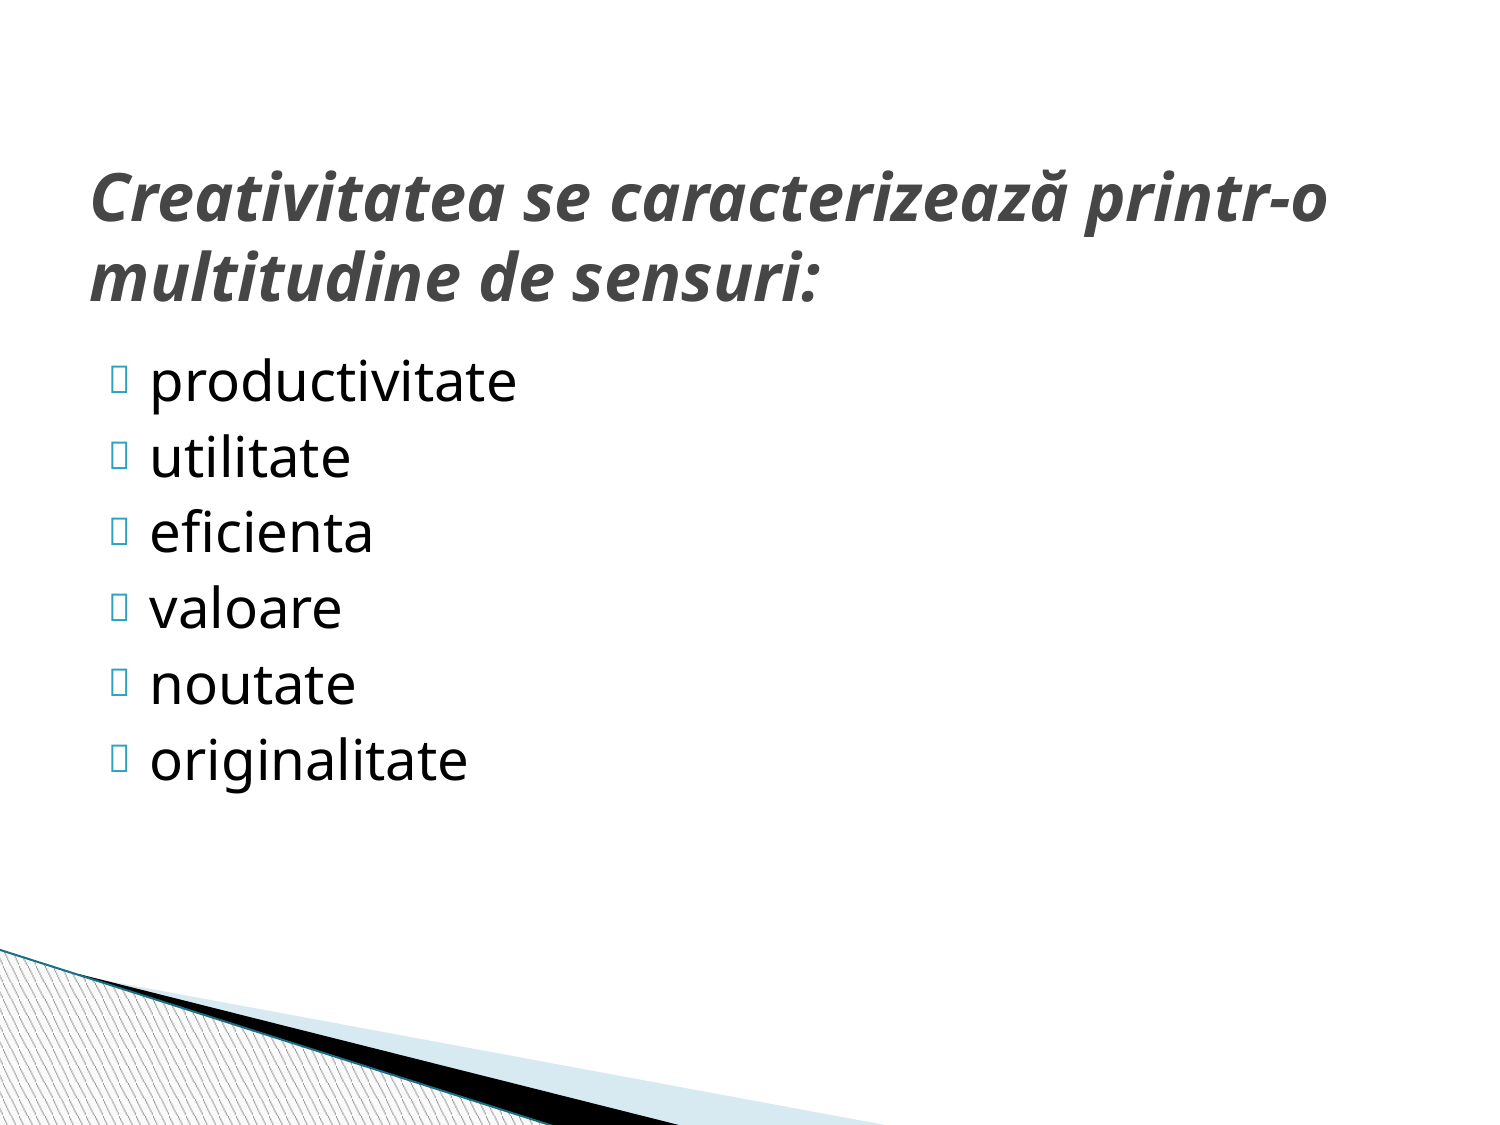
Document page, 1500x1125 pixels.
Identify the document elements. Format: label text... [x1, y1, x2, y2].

list productivitate utilitate eficienta valoare noutate originalitate [75, 337, 1425, 1005]
title Creativitatea se caracterizează printr-o multitudine de sensuri: [75, 45, 1425, 288]
picture [0, 952, 543, 1125]
